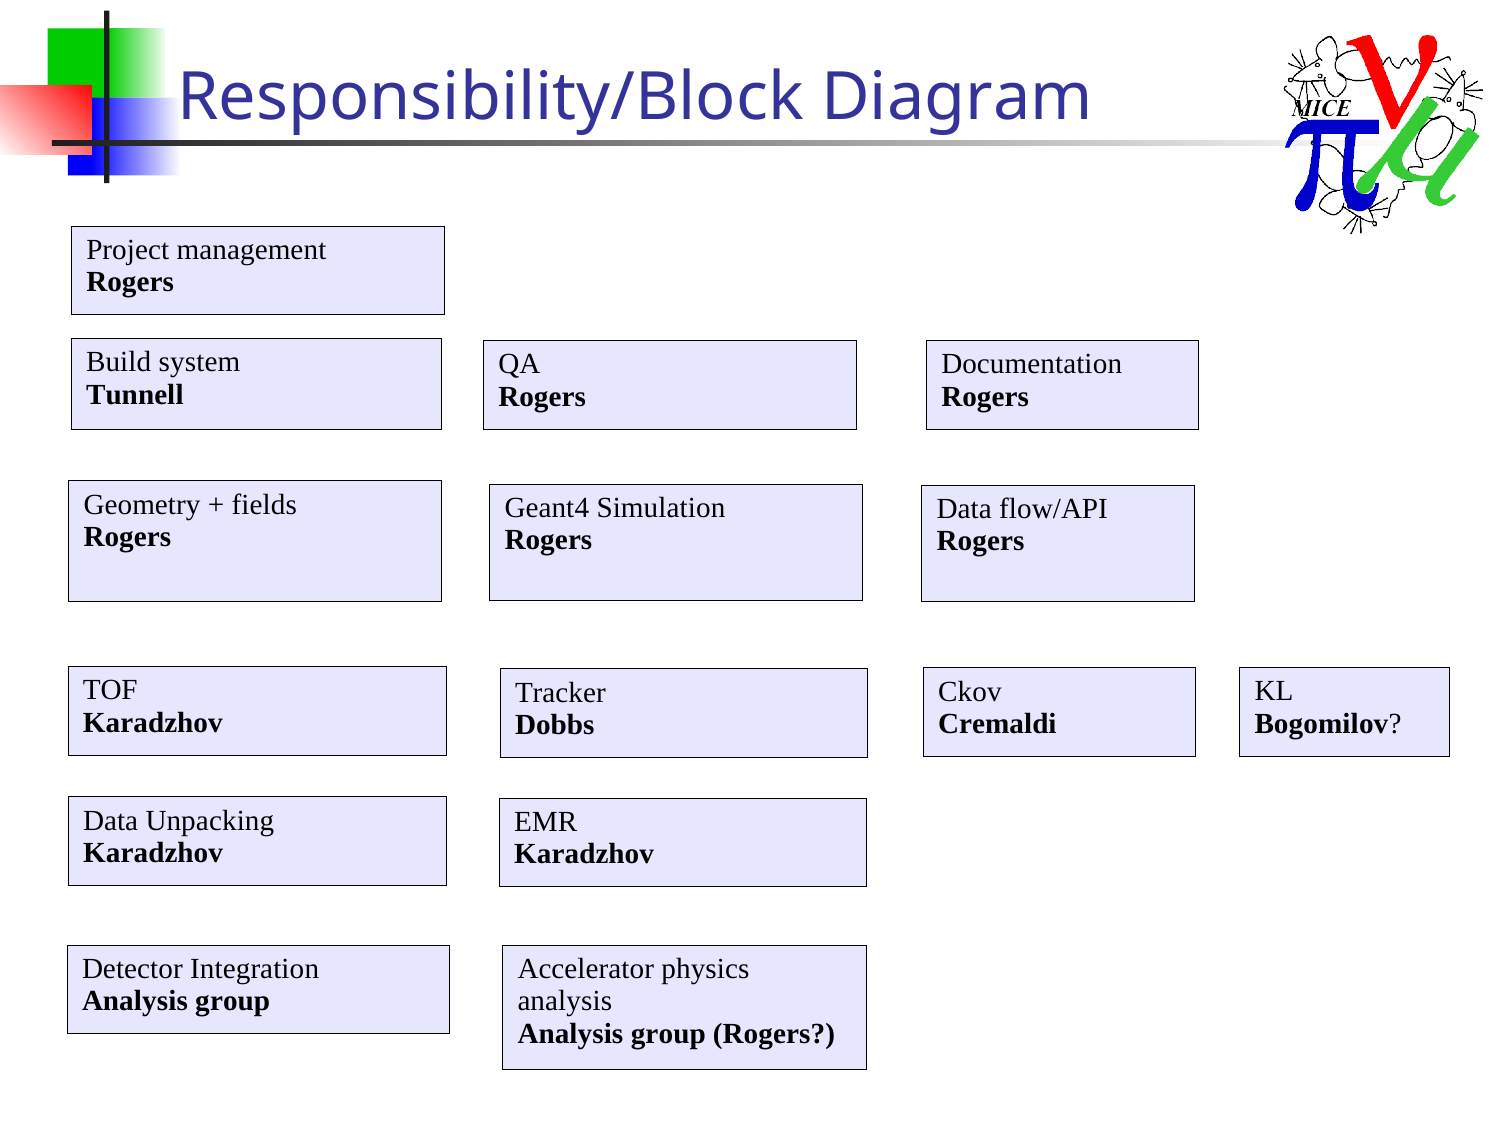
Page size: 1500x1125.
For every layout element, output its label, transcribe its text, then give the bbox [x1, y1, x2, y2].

text_box Tracker Dobbs [500, 668, 868, 758]
text_box Detector Integration Analysis group [67, 945, 450, 1034]
text_box KL Bogomilov? [1239, 667, 1450, 757]
text_box Data Unpacking Karadzhov [68, 796, 447, 886]
text_box Documentation Rogers [926, 340, 1199, 430]
picture [1264, 5, 1500, 251]
text_box Accelerator physics analysis Analysis group (Rogers?) [502, 945, 867, 1070]
text_box Project management Rogers [71, 226, 445, 315]
title Responsibility/Block Diagram [162, 0, 1441, 188]
text_box Build system Tunnell [71, 338, 442, 430]
text_box Ckov Cremaldi [923, 667, 1196, 757]
text_box Data flow/API Rogers [921, 485, 1195, 602]
text_box EMR Karadzhov [499, 798, 867, 887]
text_box Geometry + fields Rogers [68, 480, 442, 602]
text_box QA Rogers [483, 340, 857, 430]
text_box Geant4 Simulation Rogers [489, 484, 863, 601]
text_box TOF Karadzhov [68, 666, 447, 756]
